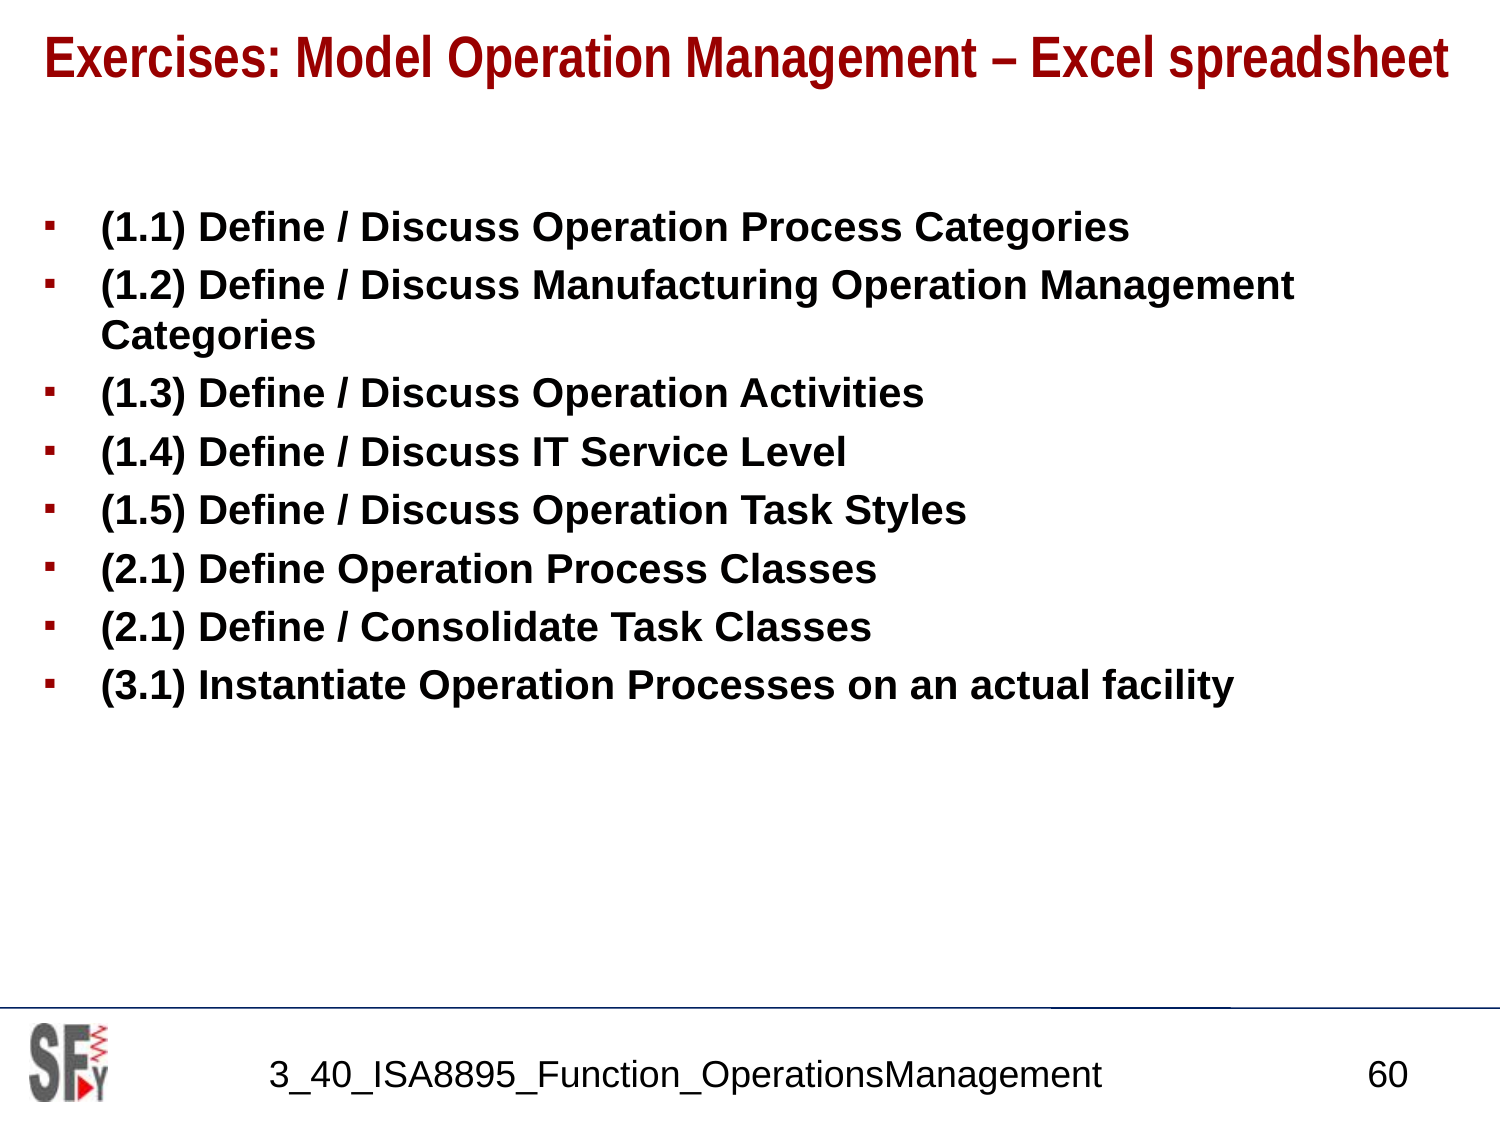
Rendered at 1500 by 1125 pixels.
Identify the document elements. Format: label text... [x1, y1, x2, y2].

title Exercises: Model Operation Management – Excel spreadsheet [29, 12, 1471, 138]
slide_number <numéro> [1352, 1034, 1490, 1103]
footer 3_40_ISA8895_Function_OperationsManagement [253, 1034, 1336, 1103]
list (1.1) Define / Discuss Operation Process Categories (1.2) Define / Discuss Manufacturing Operation Management Categories (1.3) Define / Discuss Operation Activities (1.4) Define / Discuss IT Service Level (1.5) Define / Discuss Operation Task Styles (2.1) Define Operation Process Classes (2.1) Define / Consolidate Task Classes (3.1) Instantiate Operation Processes on an actual facility [29, 184, 1471, 988]
picture [29, 1023, 108, 1102]
